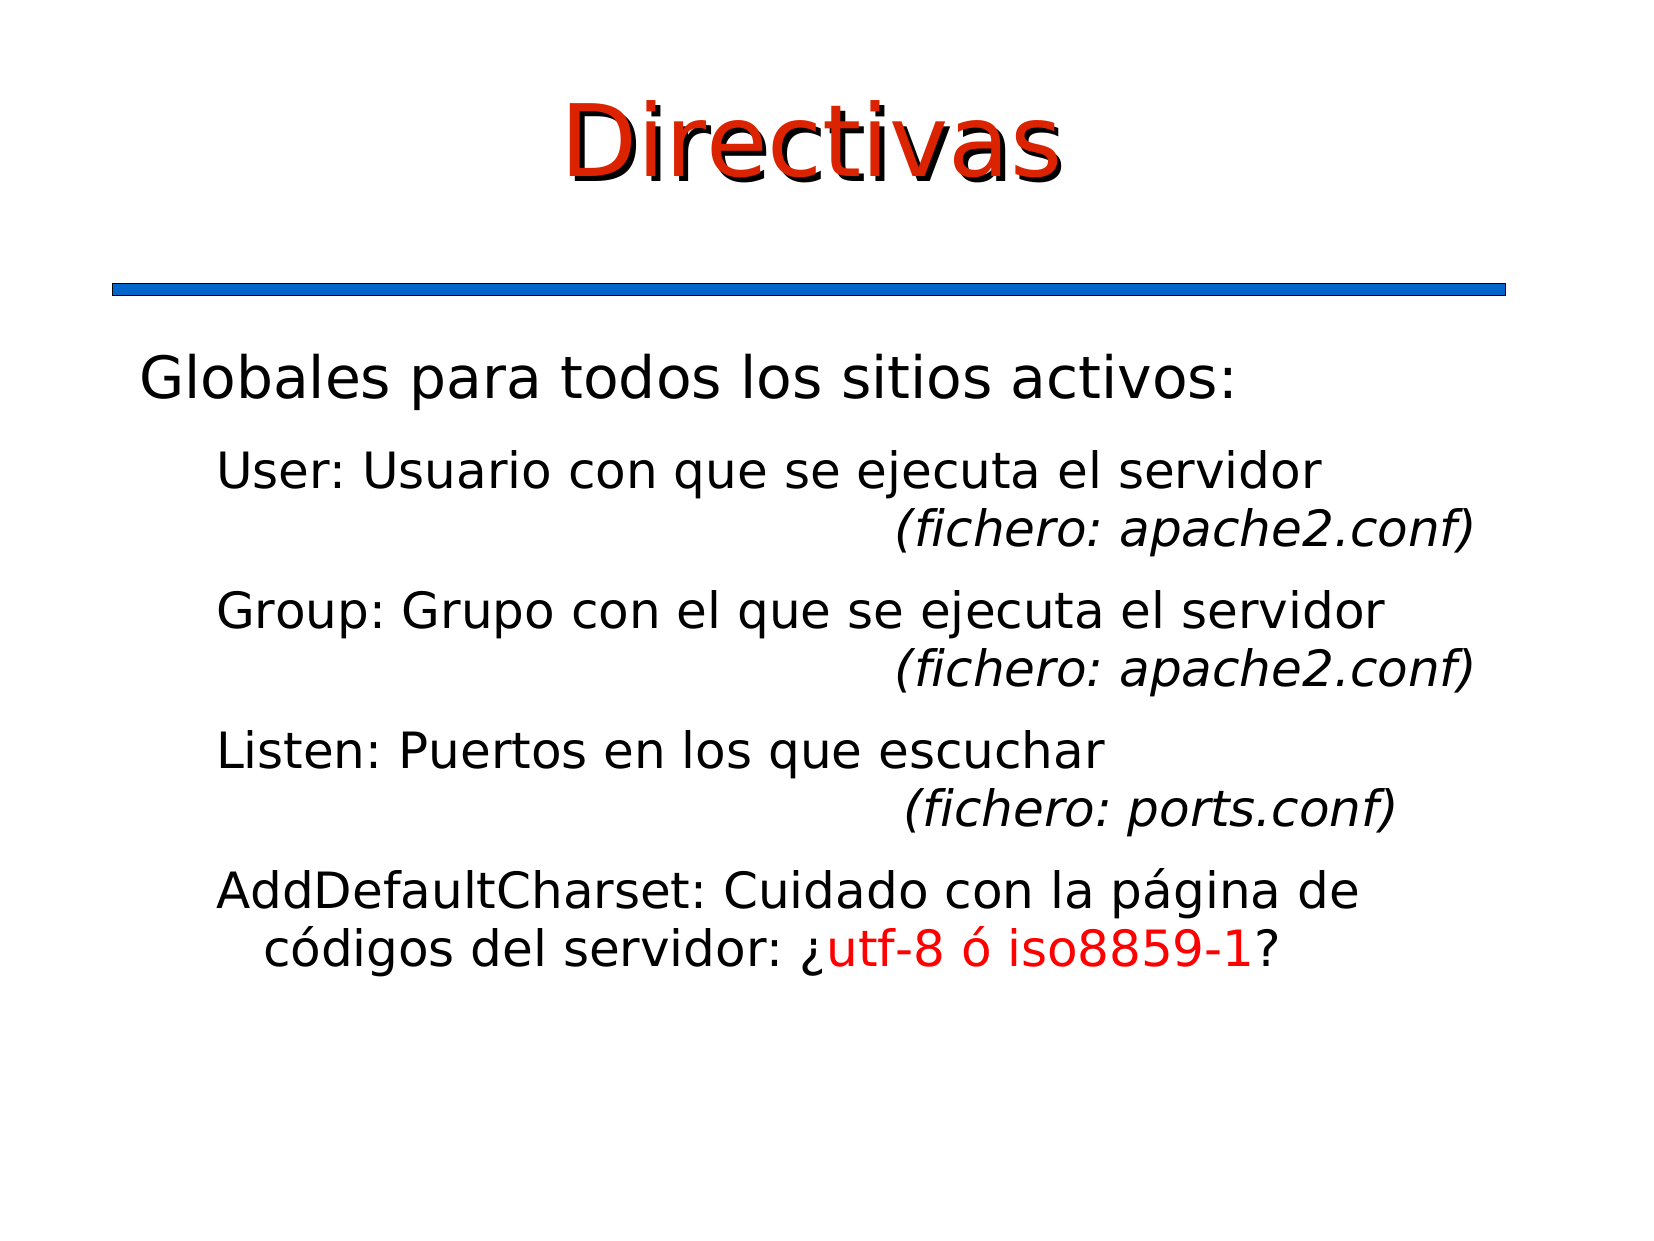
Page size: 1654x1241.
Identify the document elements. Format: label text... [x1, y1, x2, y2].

title Directivas [121, 37, 1534, 246]
list Globales para todos los sitios activos: User: Usuario con que se ejecuta el servidor (fichero: apache2.conf) Group: Grupo con el que se ejecuta el servidor (fichero: apache2.conf) Listen: Puertos en los que escuchar (fichero: ports.conf) AddDefaultCharset: Cuidado con la página de códigos del servidor: ¿utf-8 ó iso8859-1? [121, 344, 1534, 1127]
